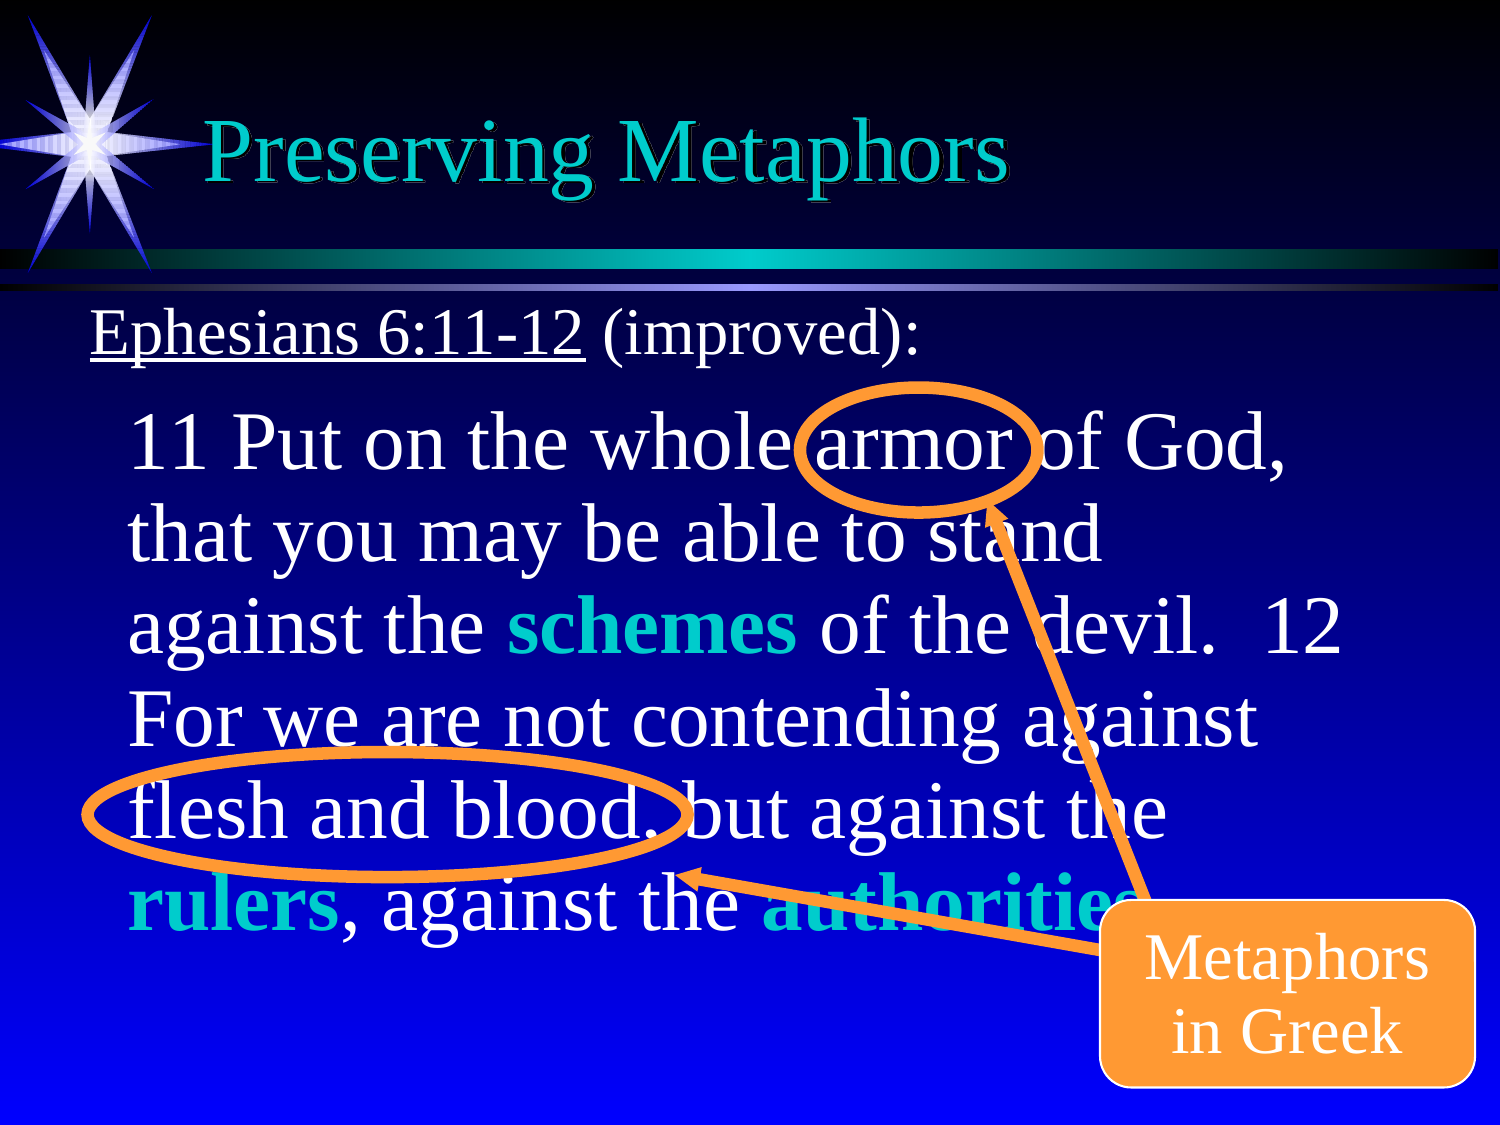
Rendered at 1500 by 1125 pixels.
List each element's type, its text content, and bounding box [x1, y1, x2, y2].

title Preserving Metaphors [187, 56, 1463, 244]
text_box 11 Put on the whole armor of God, that you may be able to stand against the schemes of the devil. 12 For we are not contending against flesh and blood, but against the rulers, against the authorities, ... [112, 759, 681, 870]
text_box 11 Put on the whole armor of God, that you may be able to stand against the schemes of the devil. 12 For we are not contending against flesh and blood, but against the rulers, against the authorities, ... [112, 387, 1134, 957]
text_box 11 Put on the whole armor of God, that you may be able to stand against the schemes of the devil. 12 For we are not contending against flesh and blood, but against the rulers, against the authorities, ... [974, 387, 1376, 899]
text_box Metaphors in Greek [1100, 899, 1476, 1088]
text_box Ephesians 6:11-12 (improved): [75, 287, 1038, 377]
text_box 11 Put on the whole armor of God, that you may be able to stand against the schemes of the devil. 12 For we are not contending against flesh and blood, but against the rulers, against the authorities, ... [807, 394, 1031, 506]
